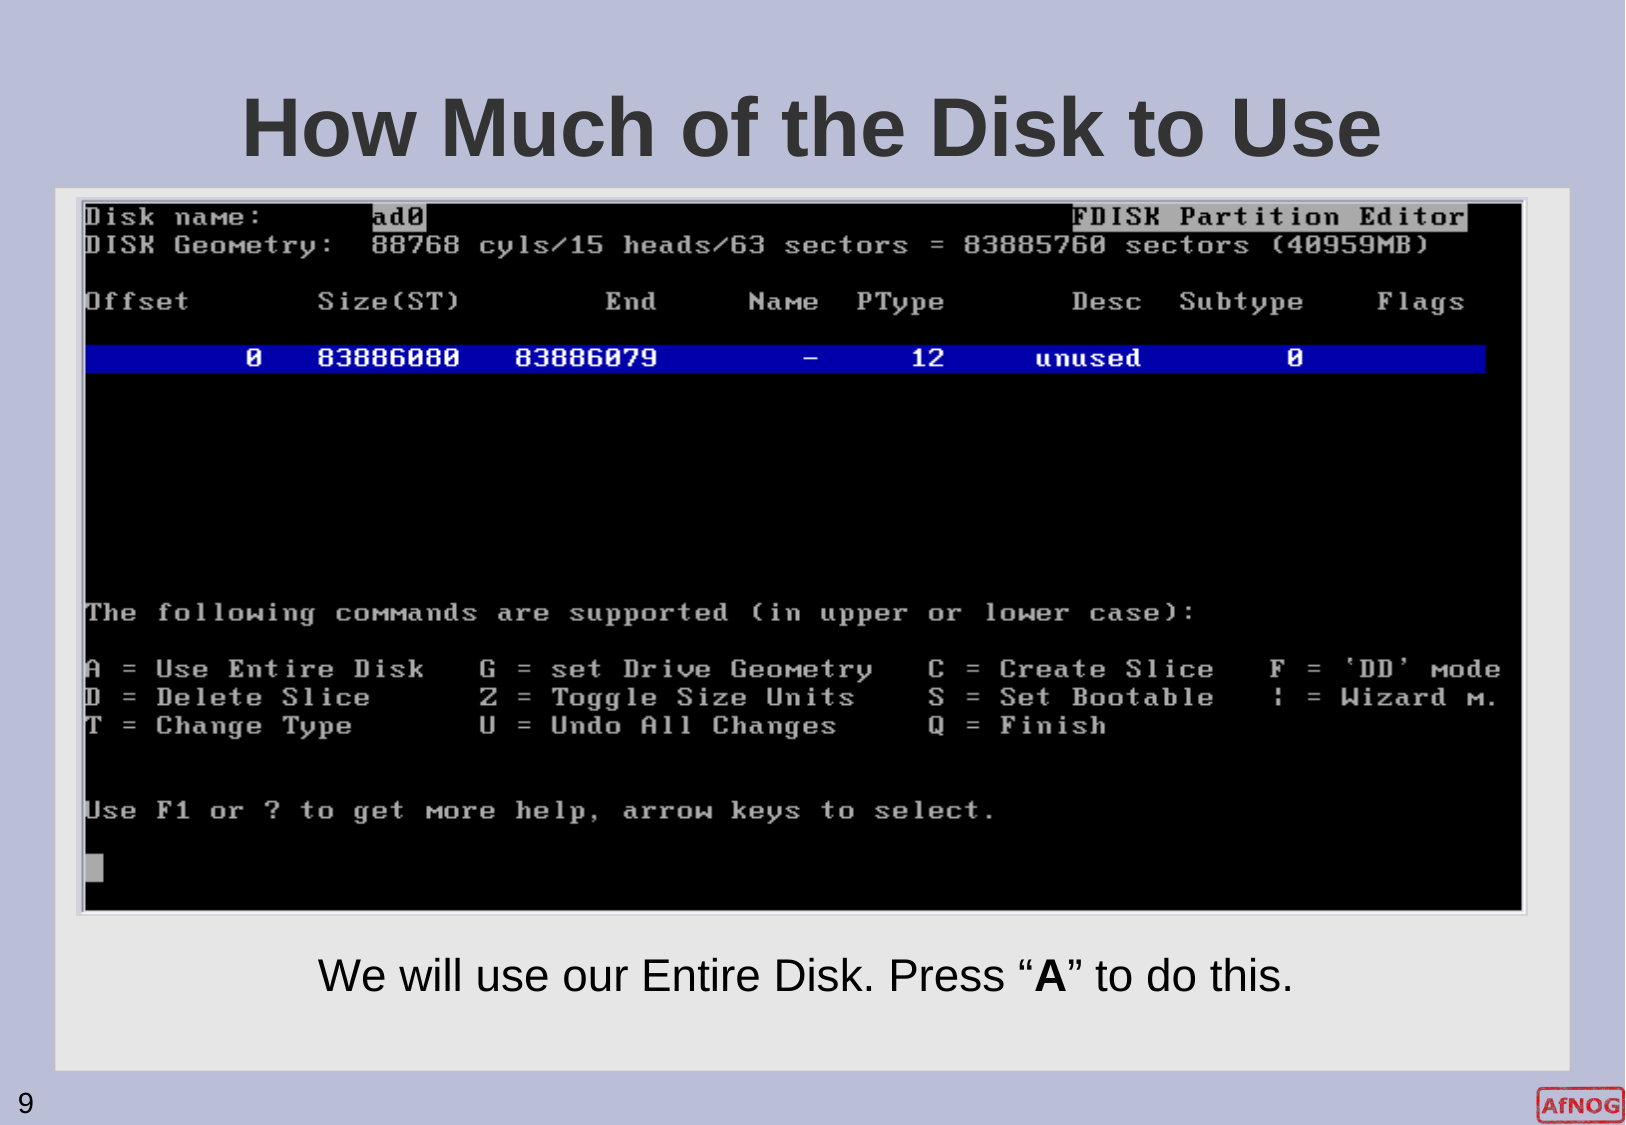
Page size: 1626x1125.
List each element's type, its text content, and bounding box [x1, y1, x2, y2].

text_box We will use our Entire Disk. Press “A” to do this. [82, 944, 1530, 1011]
picture [1535, 1085, 1626, 1125]
picture [76, 197, 1528, 916]
list [82, 214, 1560, 1045]
title How Much of the Disk to Use [54, 44, 1571, 215]
